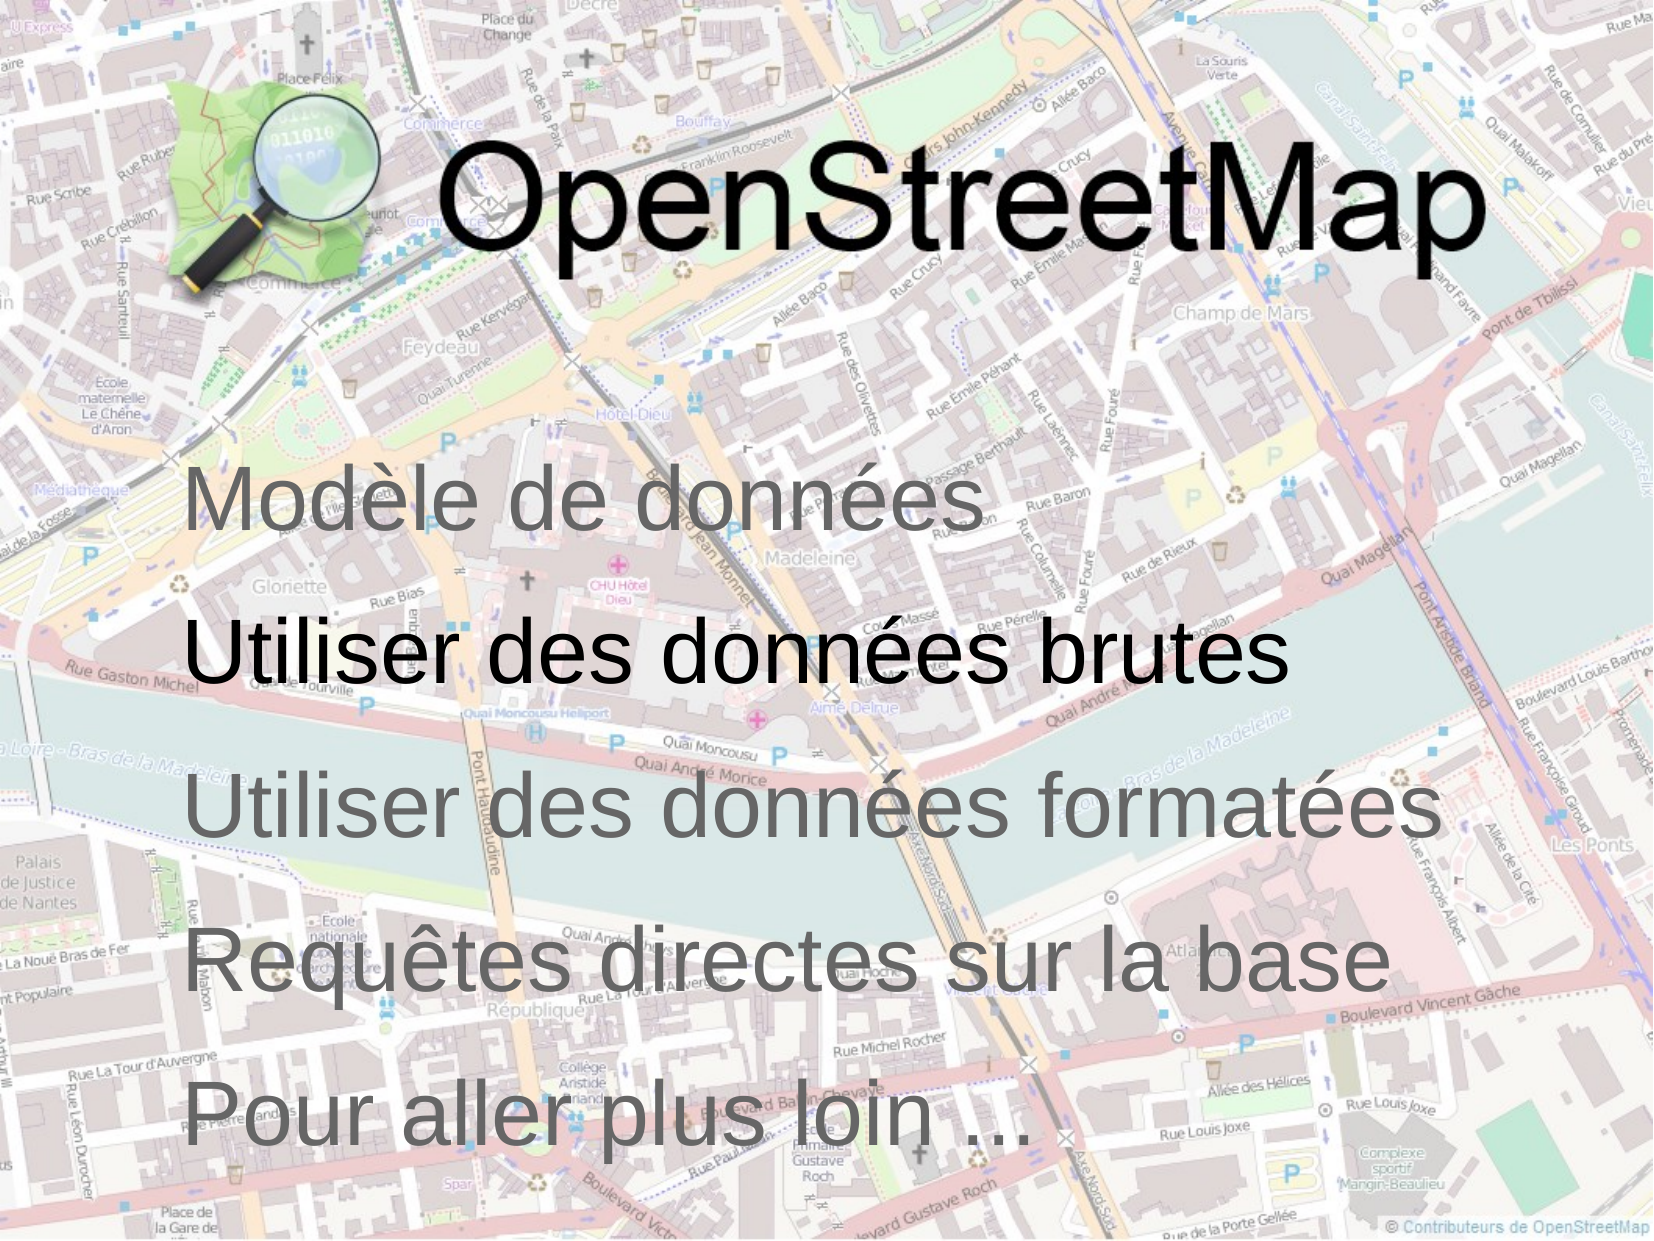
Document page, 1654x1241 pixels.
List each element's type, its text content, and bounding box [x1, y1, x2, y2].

text_box Modèle de données Utiliser des données brutes Utiliser des données formatées Requêtes directes sur la base Pour aller plus loin ... [166, 388, 1503, 1156]
picture [0, 0, 1653, 1241]
